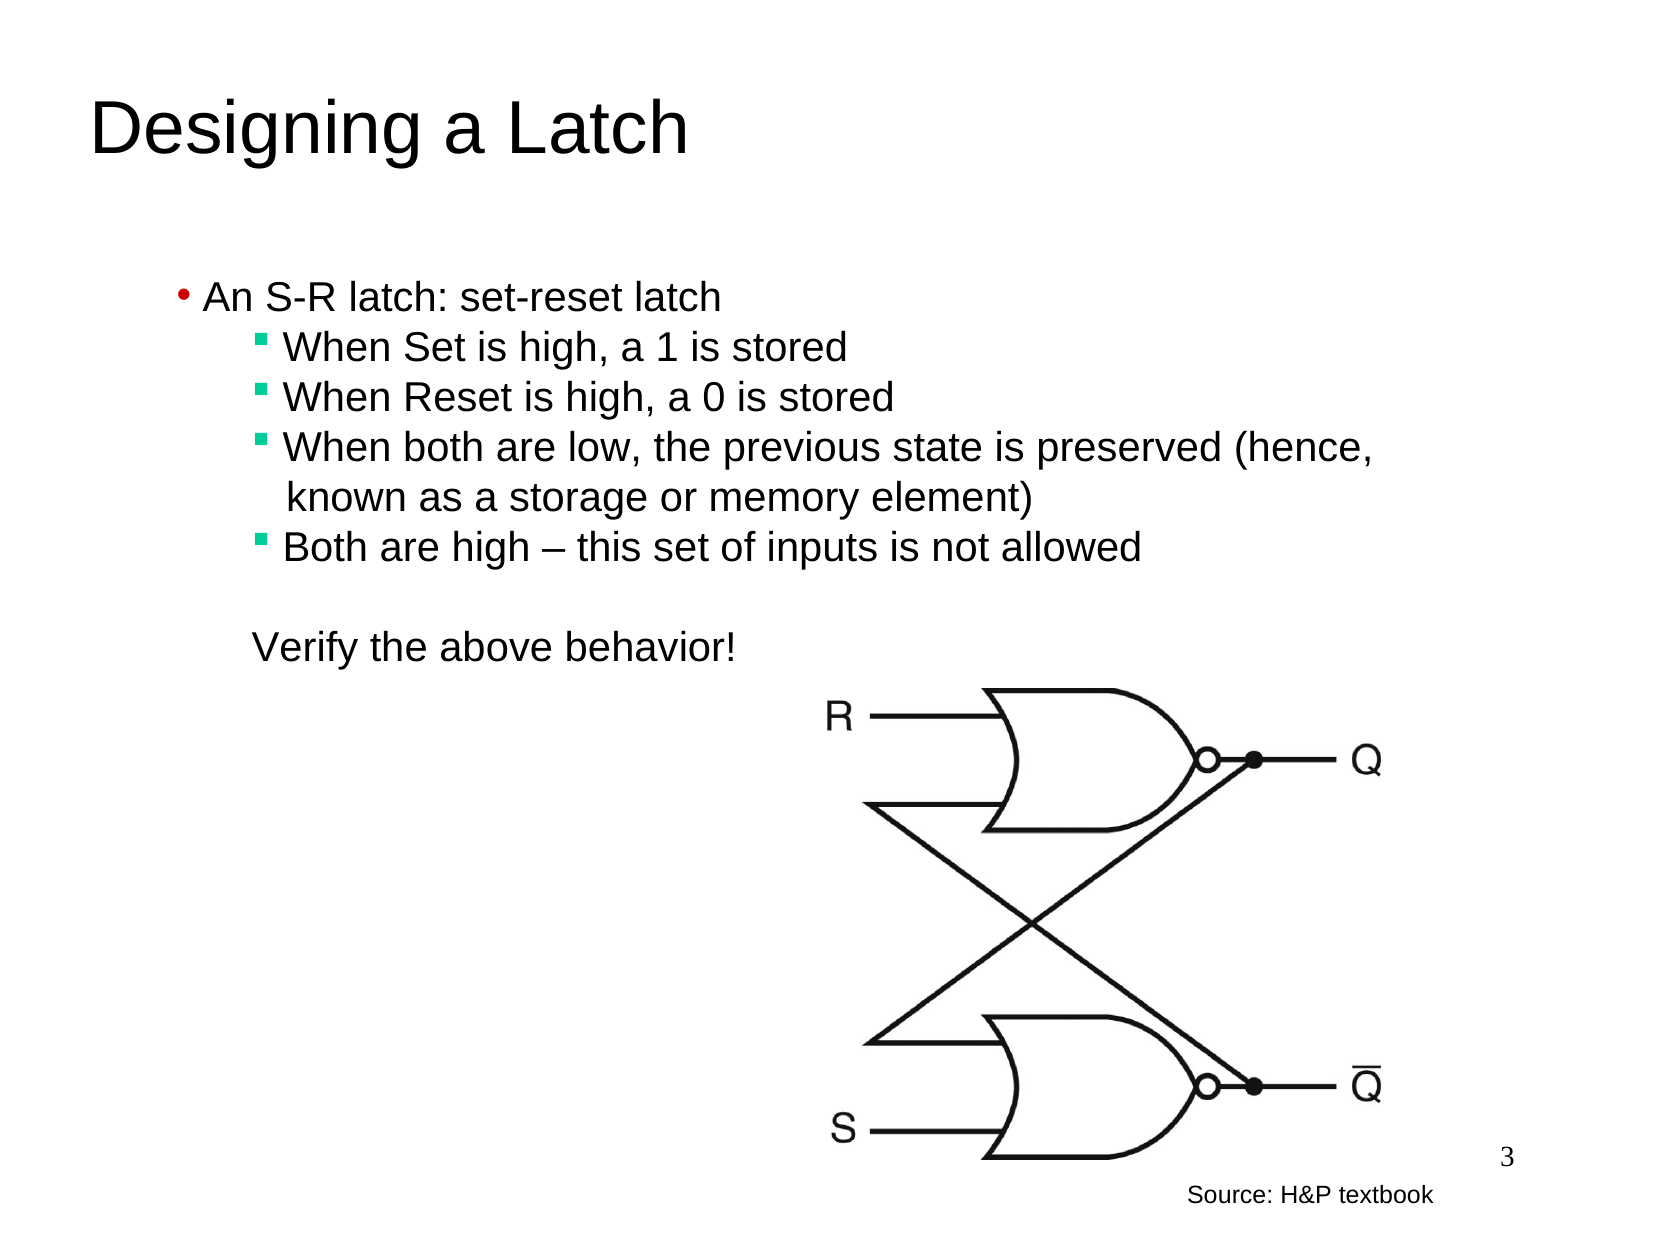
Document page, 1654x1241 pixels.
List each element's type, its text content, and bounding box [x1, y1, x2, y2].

text_box <number> [1185, 1129, 1530, 1213]
text_box Source: H&P textbook [1172, 1171, 1449, 1217]
picture [824, 688, 1383, 1160]
text_box Designing a Latch [74, 71, 706, 177]
text_box An S-R latch: set-reset latch When Set is high, a 1 is stored When Reset is high, a 0 is stored When both are low, the previous state is preserved (hence, known as a storage or memory element) Both are high – this set of inputs is not allowed Verify the above behavior! [161, 261, 1389, 678]
